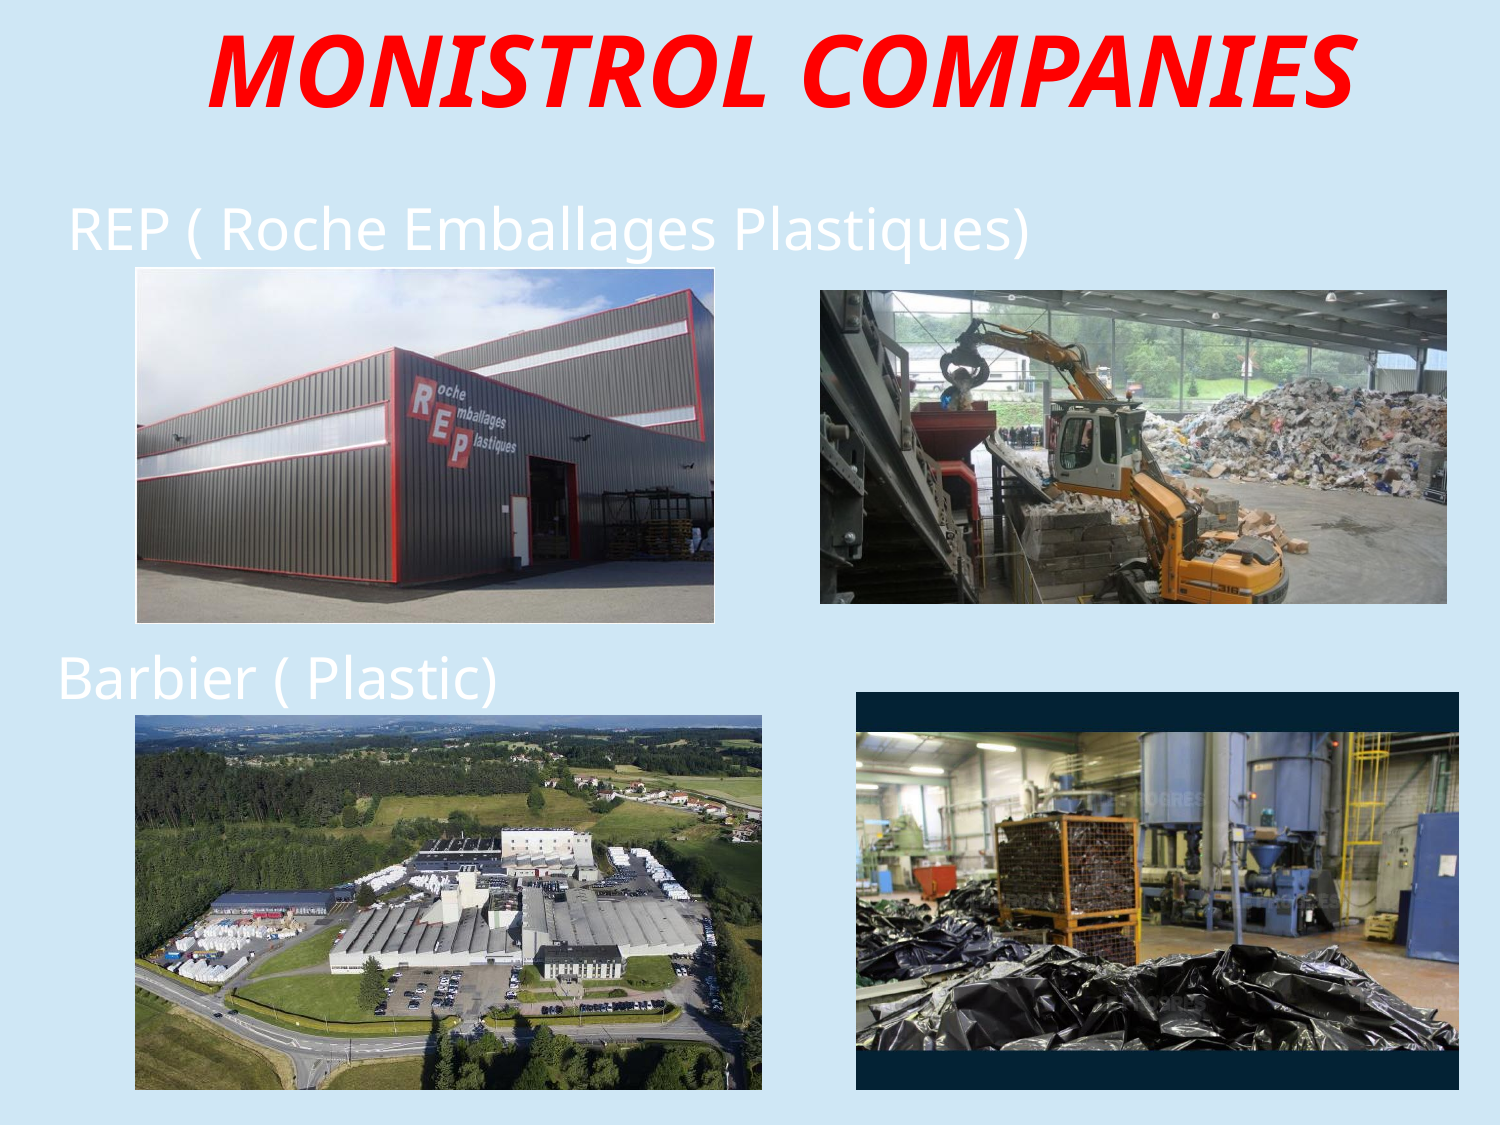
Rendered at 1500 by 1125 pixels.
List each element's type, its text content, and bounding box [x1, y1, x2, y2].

picture [135, 715, 762, 1090]
title MONISTROL COMPANIES [64, 0, 1500, 188]
picture [820, 290, 1447, 604]
picture [856, 692, 1459, 1090]
text_box REP ( Roche Emballages Plastiques) [53, 184, 1235, 270]
text_box Barbier ( Plastic) [41, 633, 750, 719]
picture [135, 270, 715, 624]
